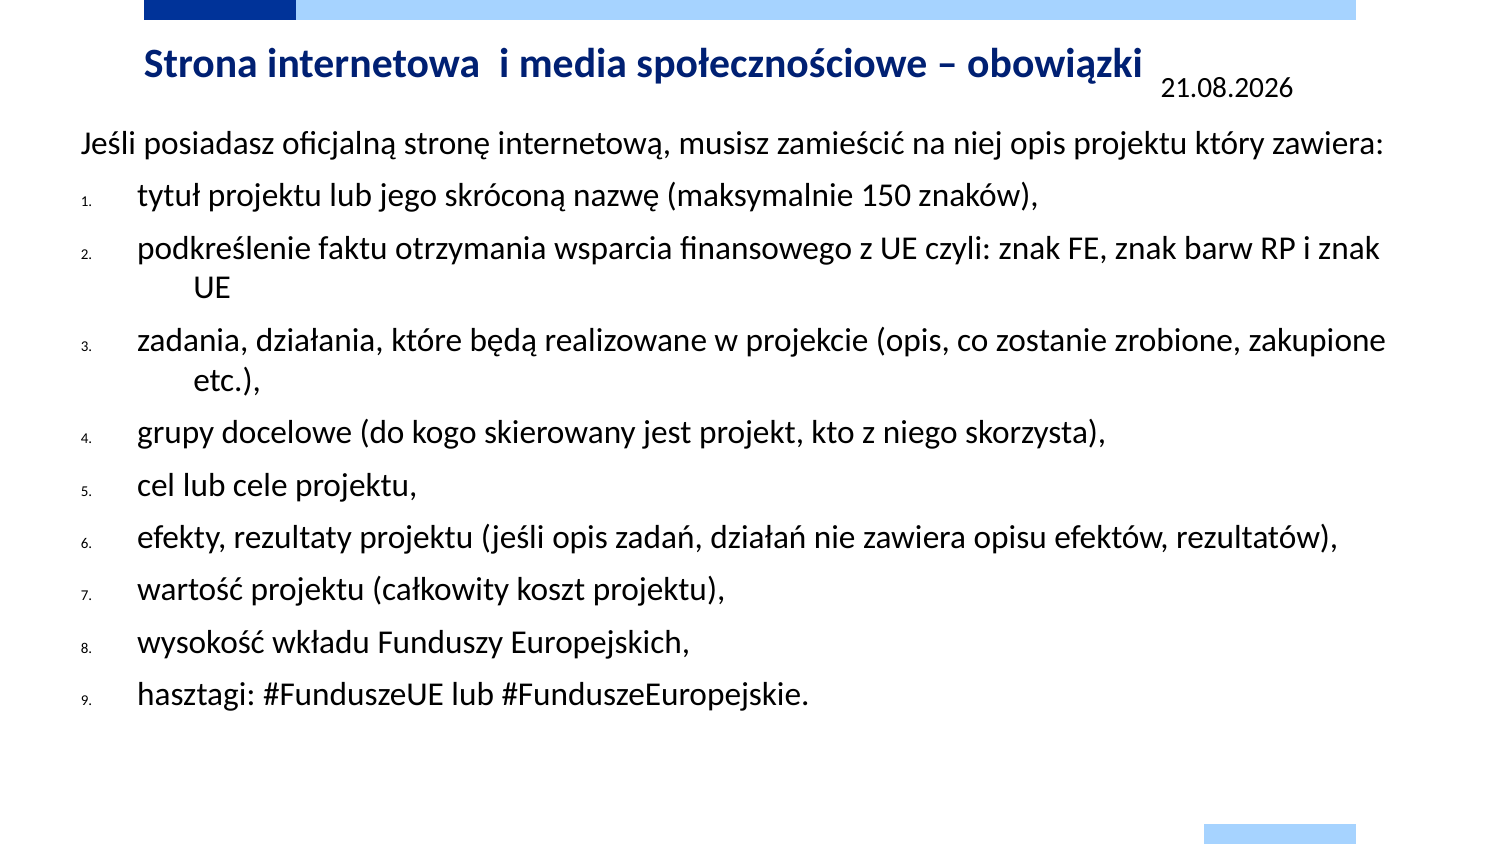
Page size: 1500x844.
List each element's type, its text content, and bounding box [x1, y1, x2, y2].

text_box 21.10.2024 [1145, 60, 1347, 102]
list Jeśli posiadasz oficjalną stronę internetową, musisz zamieścić na niej opis projektu który zawiera: tytuł projektu lub jego skróconą nazwę (maksymalnie 150 znaków), podkreślenie faktu otrzymania wsparcia finansowego z UE czyli: znak FE, znak barw RP i znak UE zadania, działania, które będą realizowane w projekcie (opis, co zostanie zrobione, zakupione etc.), grupy docelowe (do kogo skierowany jest projekt, kto z niego skorzysta), cel lub cele projektu, efekty, rezultaty projektu (jeśli opis zadań, działań nie zawiera opisu efektów, rezultatów), wartość projektu (całkowity koszt projektu), wysokość wkładu Funduszy Europejskich, hasztagi: #FunduszeUE lub #FunduszeEuropejskie. [80, 101, 1414, 834]
title Strona internetowa i media społecznościowe – obowiązki [143, 35, 1357, 101]
